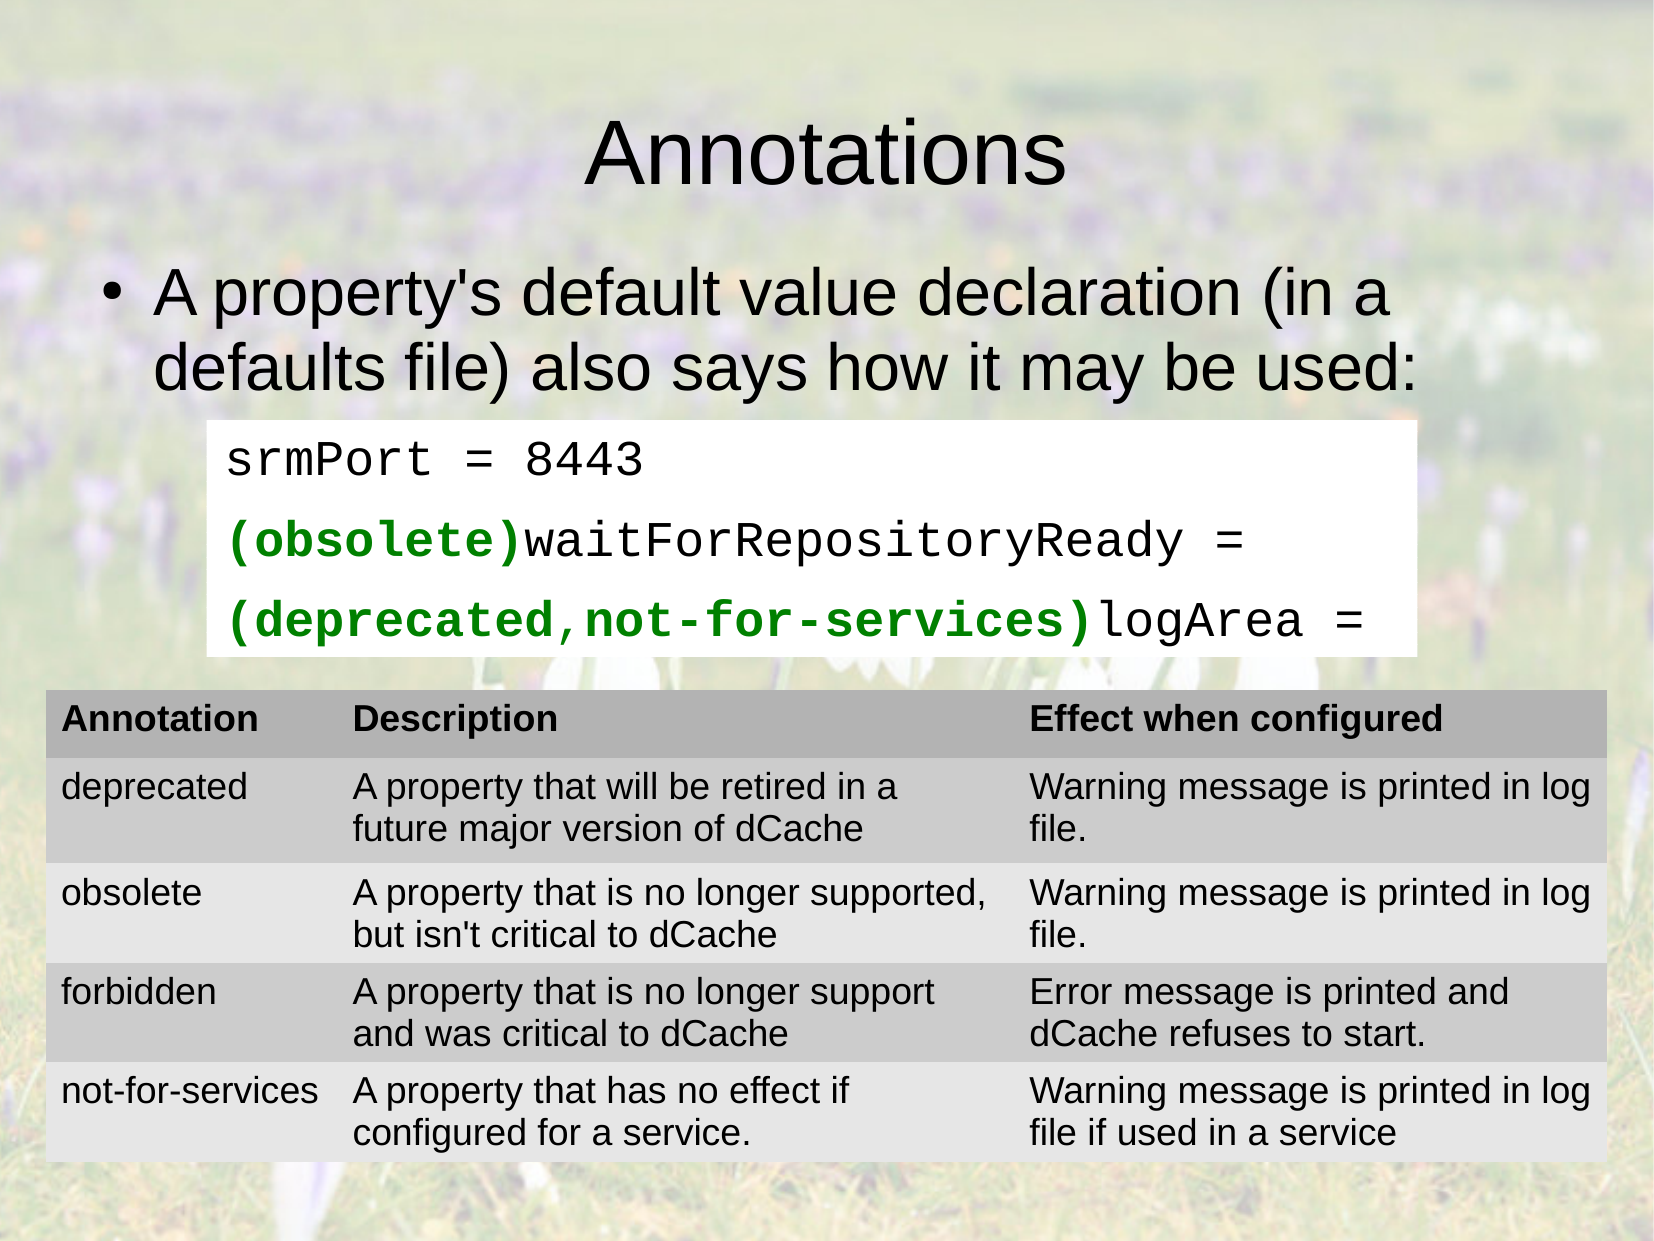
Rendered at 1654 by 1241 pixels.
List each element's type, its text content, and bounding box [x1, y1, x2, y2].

list A property's default value declaration (in a defaults file) also says how it may be used: srmPort = 8443 (obsolete)waitForRepositoryReady = (deprecated,not-for-services)logArea = [82, 254, 1571, 690]
table_cell A property that will be retired in a future major version of dCache [338, 758, 1015, 863]
table_cell A property that has no effect if configured for a service. [338, 1062, 1015, 1162]
table_cell deprecated [46, 758, 338, 863]
table_header Effect when configured [1015, 690, 1607, 758]
table_cell Warning message is printed in log file. [1015, 758, 1607, 863]
table_cell A property that is no longer supported, but isn't critical to dCache [338, 863, 1015, 963]
picture [0, 0, 1654, 1241]
table_cell Error message is printed and dCache refuses to start. [1015, 963, 1607, 1062]
table_header Description [338, 690, 1015, 758]
table_header Annotation [46, 690, 338, 758]
table_cell not-for-services [46, 1062, 338, 1162]
table_cell forbidden [46, 963, 338, 1062]
title Annotations [82, 49, 1571, 254]
table_cell Warning message is printed in log file. [1015, 863, 1607, 963]
table_cell obsolete [46, 863, 338, 963]
table_cell A property that is no longer support and was critical to dCache [338, 963, 1015, 1062]
table_cell Warning message is printed in log file if used in a service [1015, 1062, 1607, 1162]
